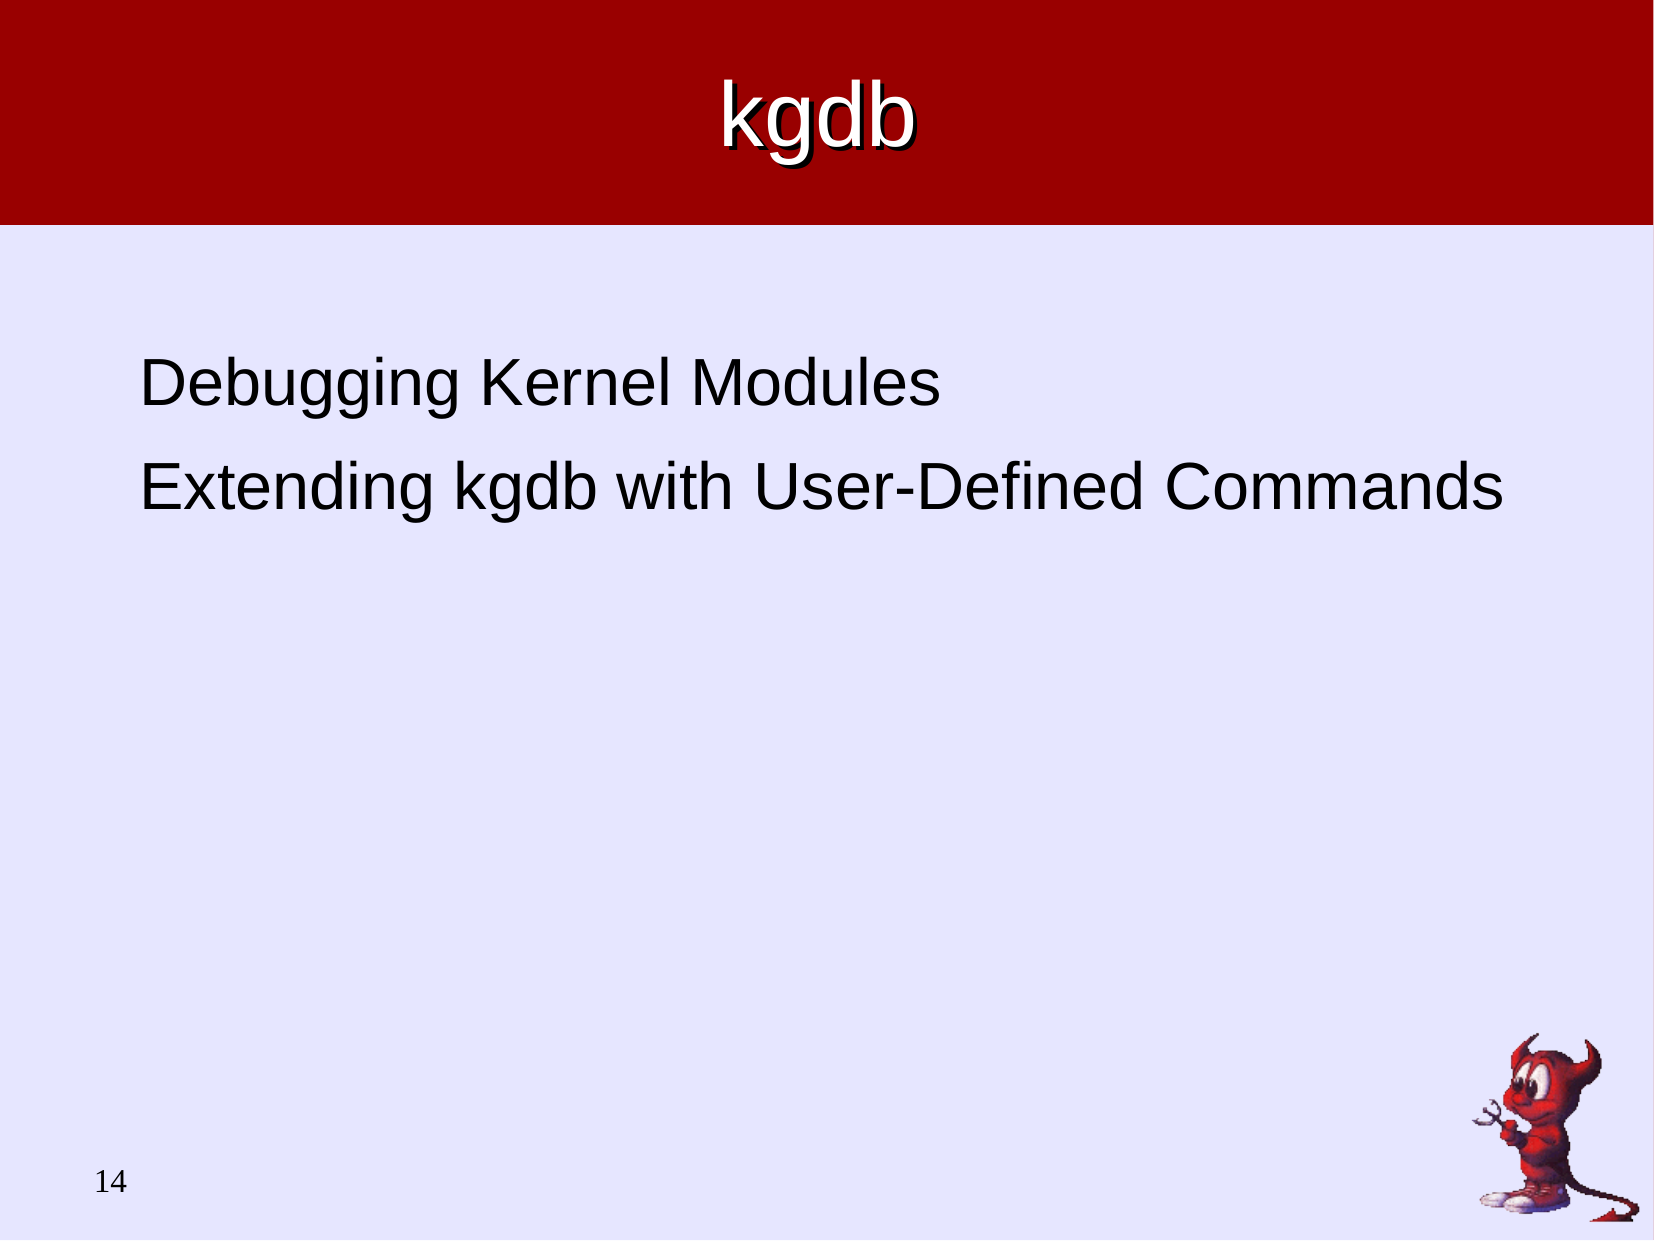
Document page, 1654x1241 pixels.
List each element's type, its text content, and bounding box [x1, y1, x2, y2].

list Debugging Kernel Modules Extending kgdb with User-Defined Commands [121, 344, 1534, 1127]
picture [1464, 1030, 1643, 1227]
title kgdb [112, 11, 1525, 219]
